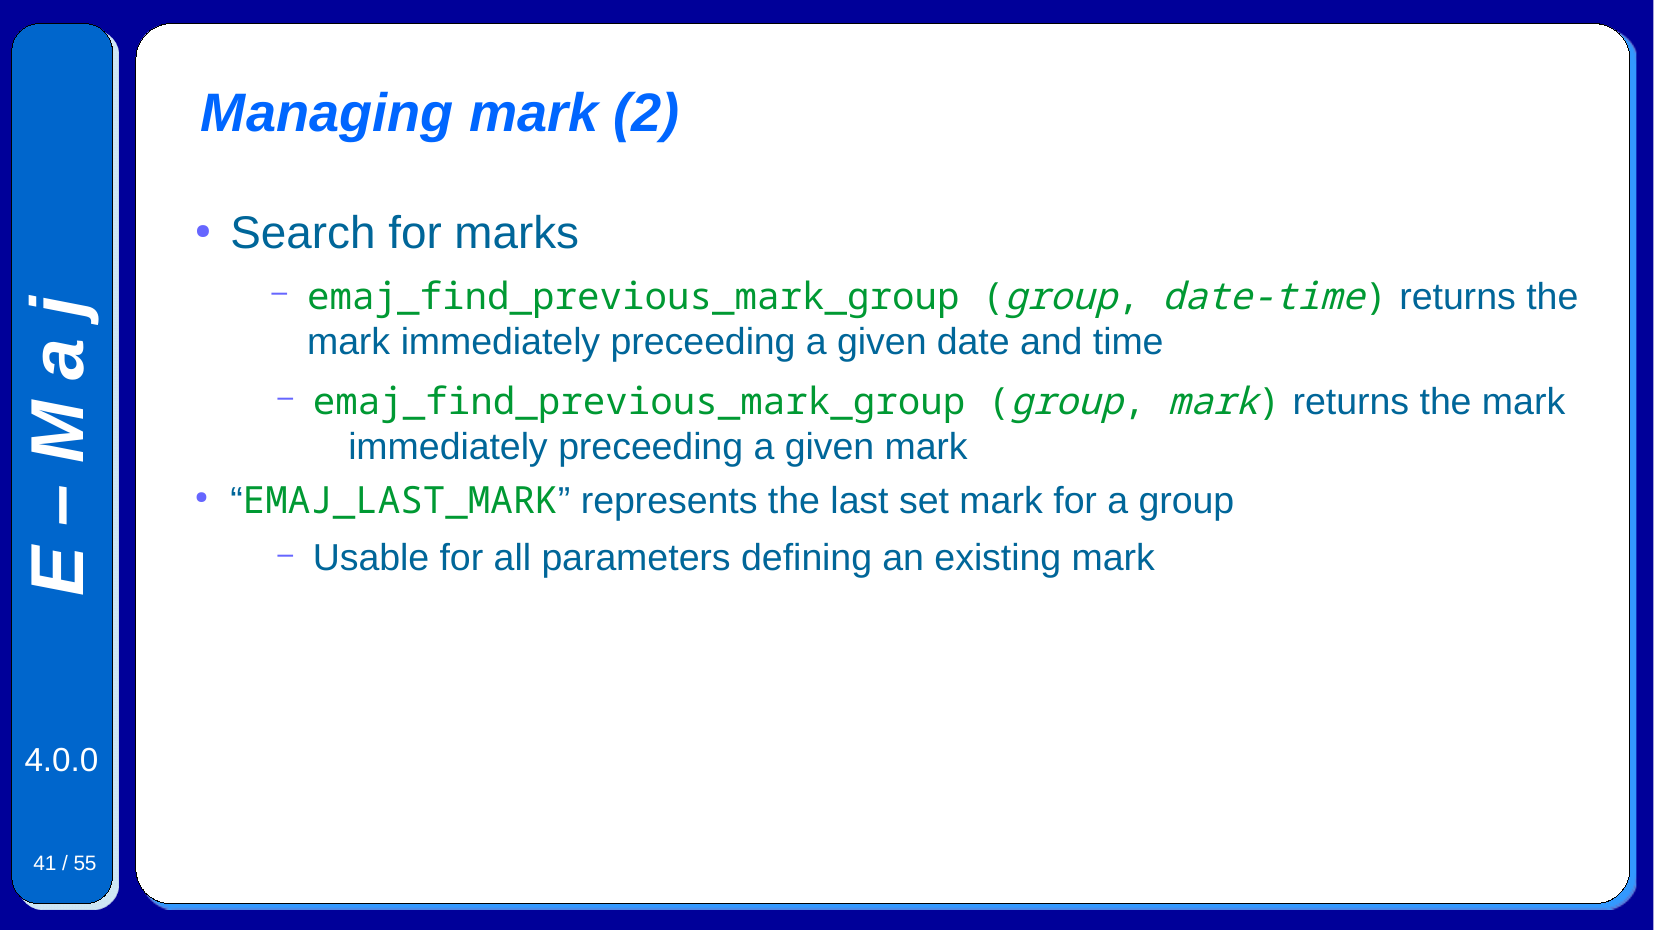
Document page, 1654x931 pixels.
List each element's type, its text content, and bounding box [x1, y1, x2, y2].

title Managing mark (2) [200, 34, 1575, 191]
list Search for marks emaj_find_previous_mark_group (group, date-time) returns the mark immediately preceeding a given date and time emaj_find_previous_mark_group (group, mark) returns the mark immediately preceeding a given mark “EMAJ_LAST_MARK” represents the last set mark for a group Usable for all parameters defining an existing mark [177, 206, 1587, 827]
